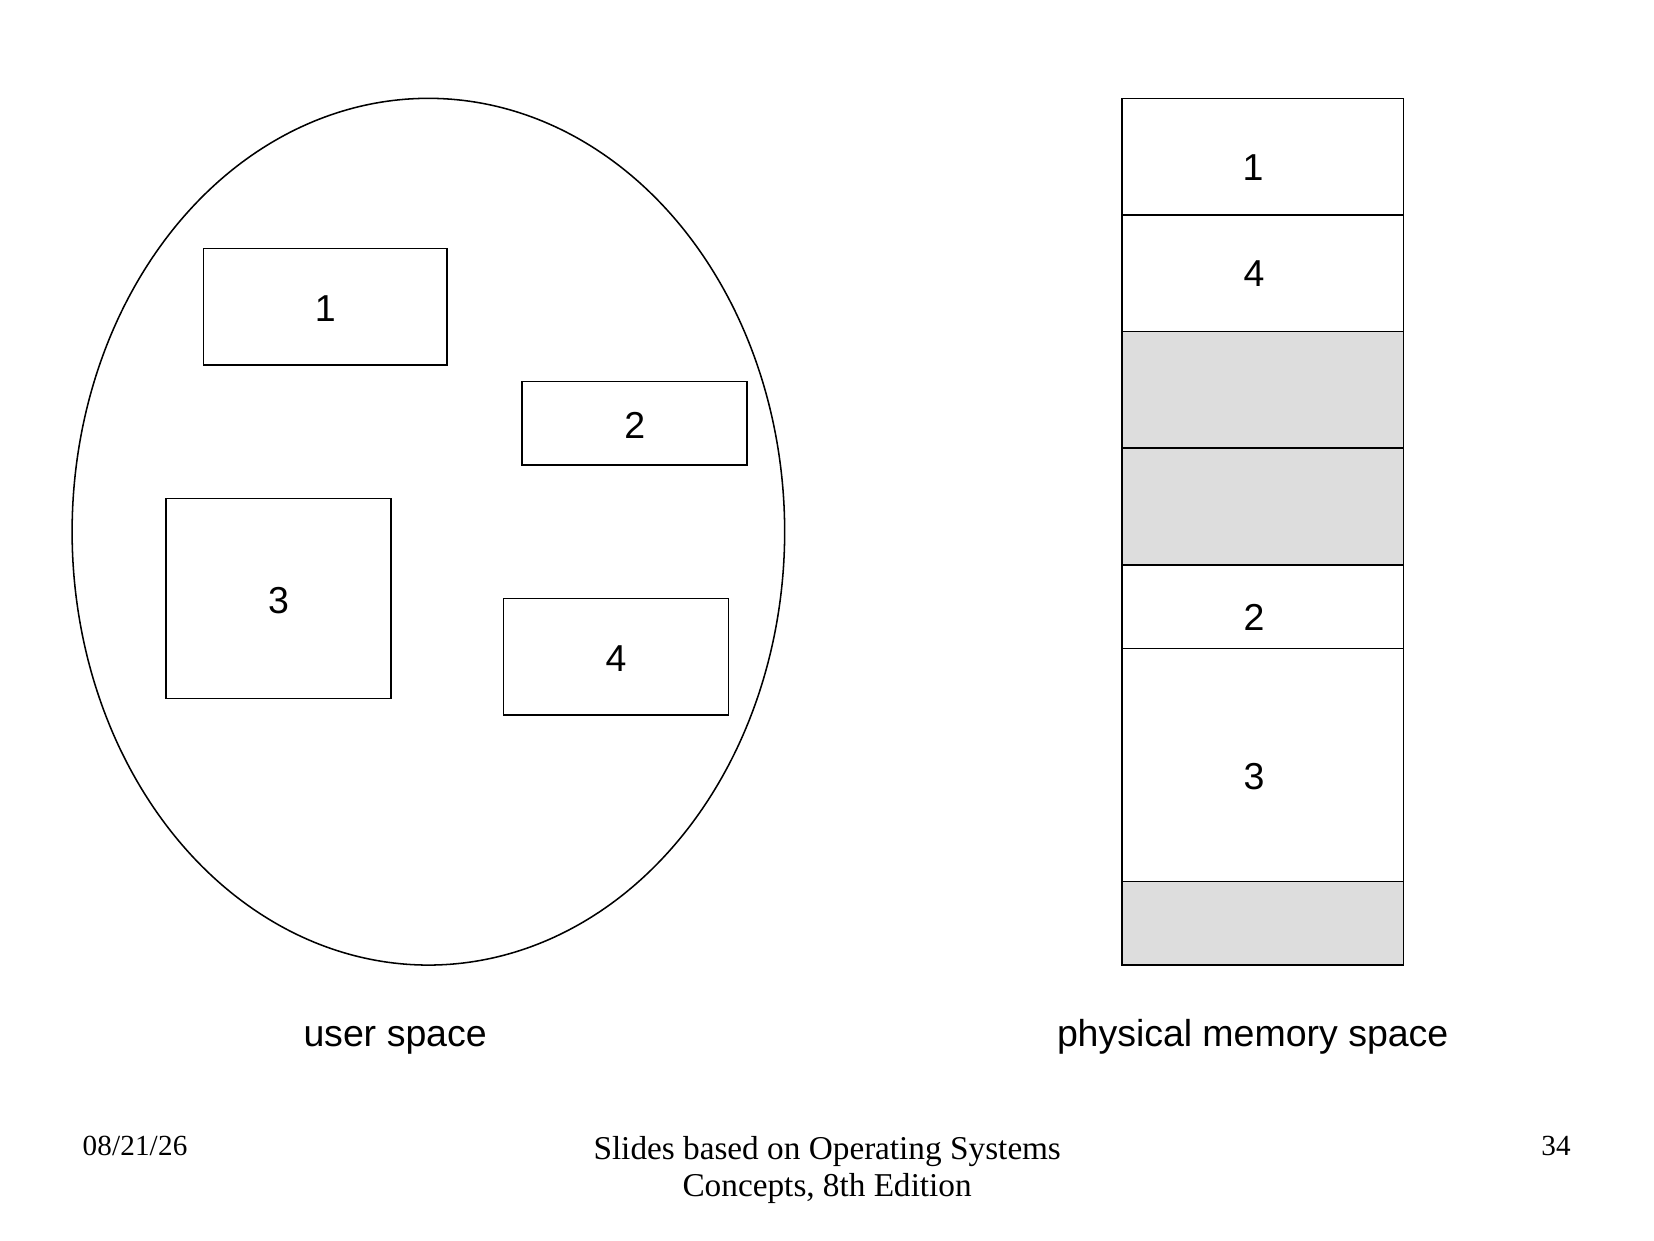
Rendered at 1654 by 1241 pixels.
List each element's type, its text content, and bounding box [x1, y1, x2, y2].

text_box 3 [165, 498, 391, 699]
text_box [72, 98, 785, 966]
text_box 4 [503, 598, 729, 715]
text_box 2 [1228, 584, 1280, 646]
text_box 1 [1227, 134, 1279, 196]
text_box [1122, 98, 1404, 965]
text_box 3 [1228, 744, 1280, 805]
text_box 2 [522, 381, 748, 465]
text_box 4 [1228, 241, 1280, 302]
text_box 1 [203, 248, 448, 366]
text_box user space [281, 998, 519, 1066]
text_box physical memory space [1035, 998, 1470, 1066]
